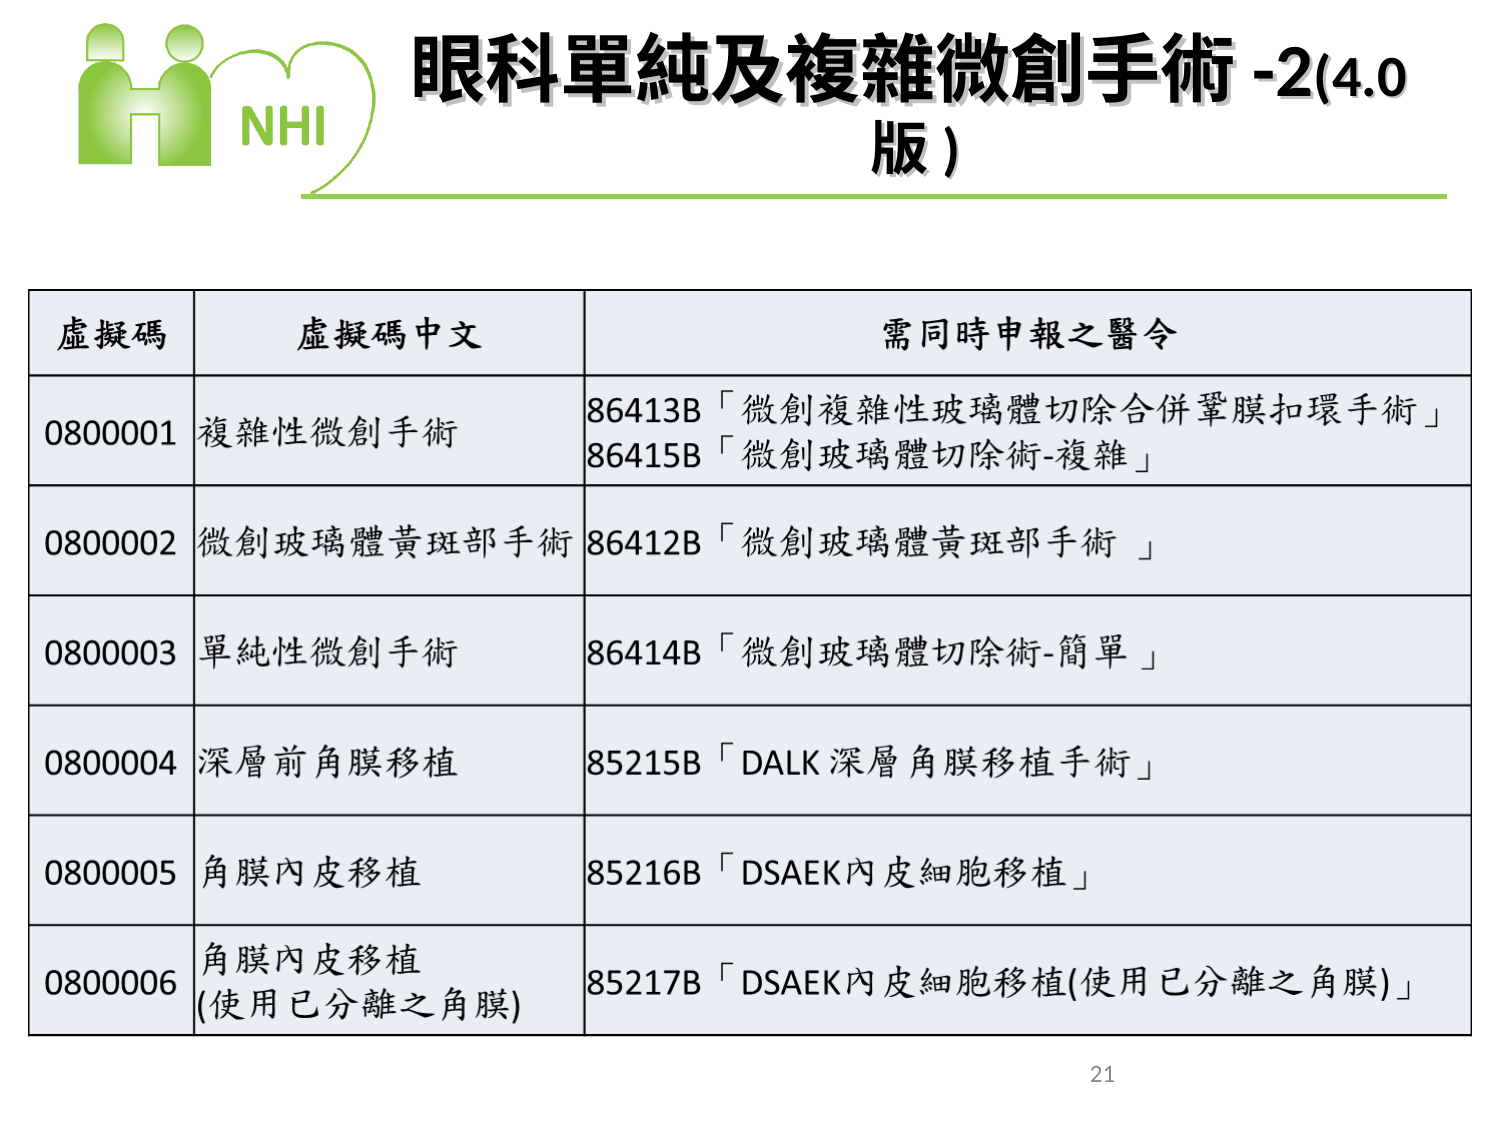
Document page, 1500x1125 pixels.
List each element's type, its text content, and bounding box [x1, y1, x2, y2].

text_box 眼科單純及複雜微創手術-2(4.0版) [371, 7, 1459, 195]
text_box 21 [1074, 1051, 1426, 1103]
picture [28, 290, 1472, 1051]
